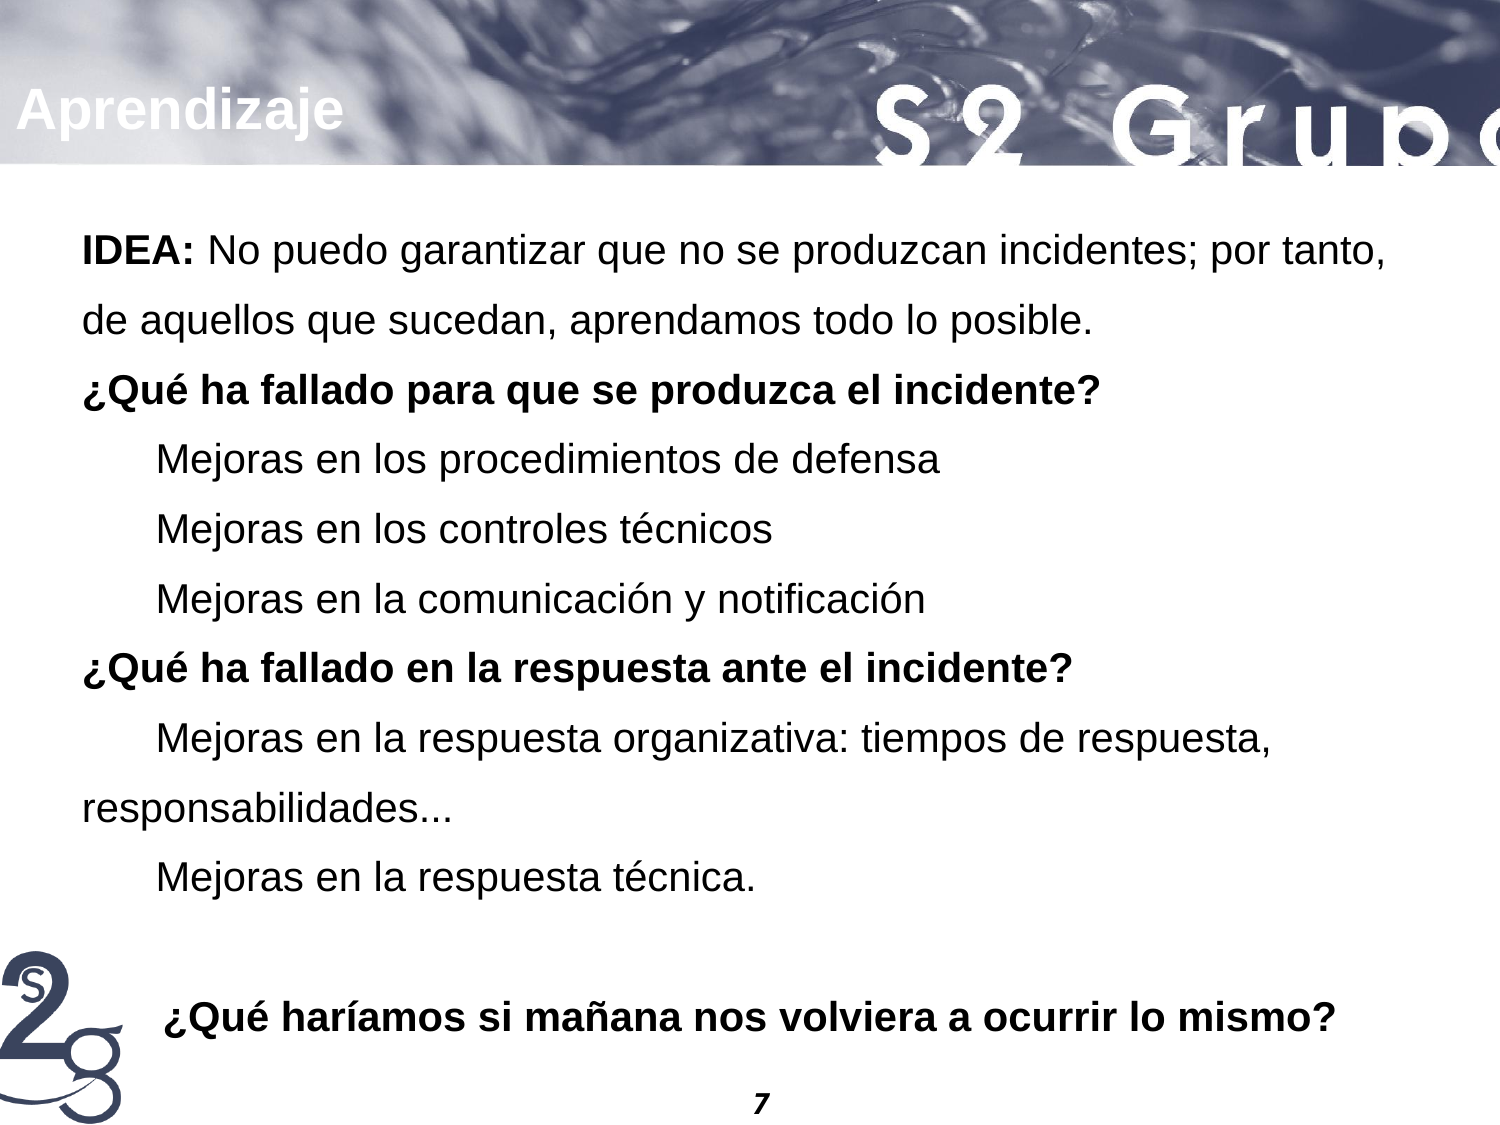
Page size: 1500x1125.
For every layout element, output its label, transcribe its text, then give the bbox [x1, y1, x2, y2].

text_box Aprendizaje [0, 0, 749, 149]
picture [0, 951, 125, 1125]
text_box IDEA: No puedo garantizar que no se produzcan incidentes; por tanto, de aquellos que sucedan, aprendamos todo lo posible. ¿Qué ha fallado para que se produzca el incidente? Mejoras en los procedimientos de defensa Mejoras en los controles técnicos Mejoras en la comunicación y notificación ¿Qué ha fallado en la respuesta ante el incidente? Mejoras en la respuesta organizativa: tiempos de respuesta, responsabilidades... Mejoras en la respuesta técnica. ¿Qué haríamos si mañana nos volviera a ocurrir lo mismo? [67, 168, 1433, 1118]
picture [0, 0, 1500, 166]
